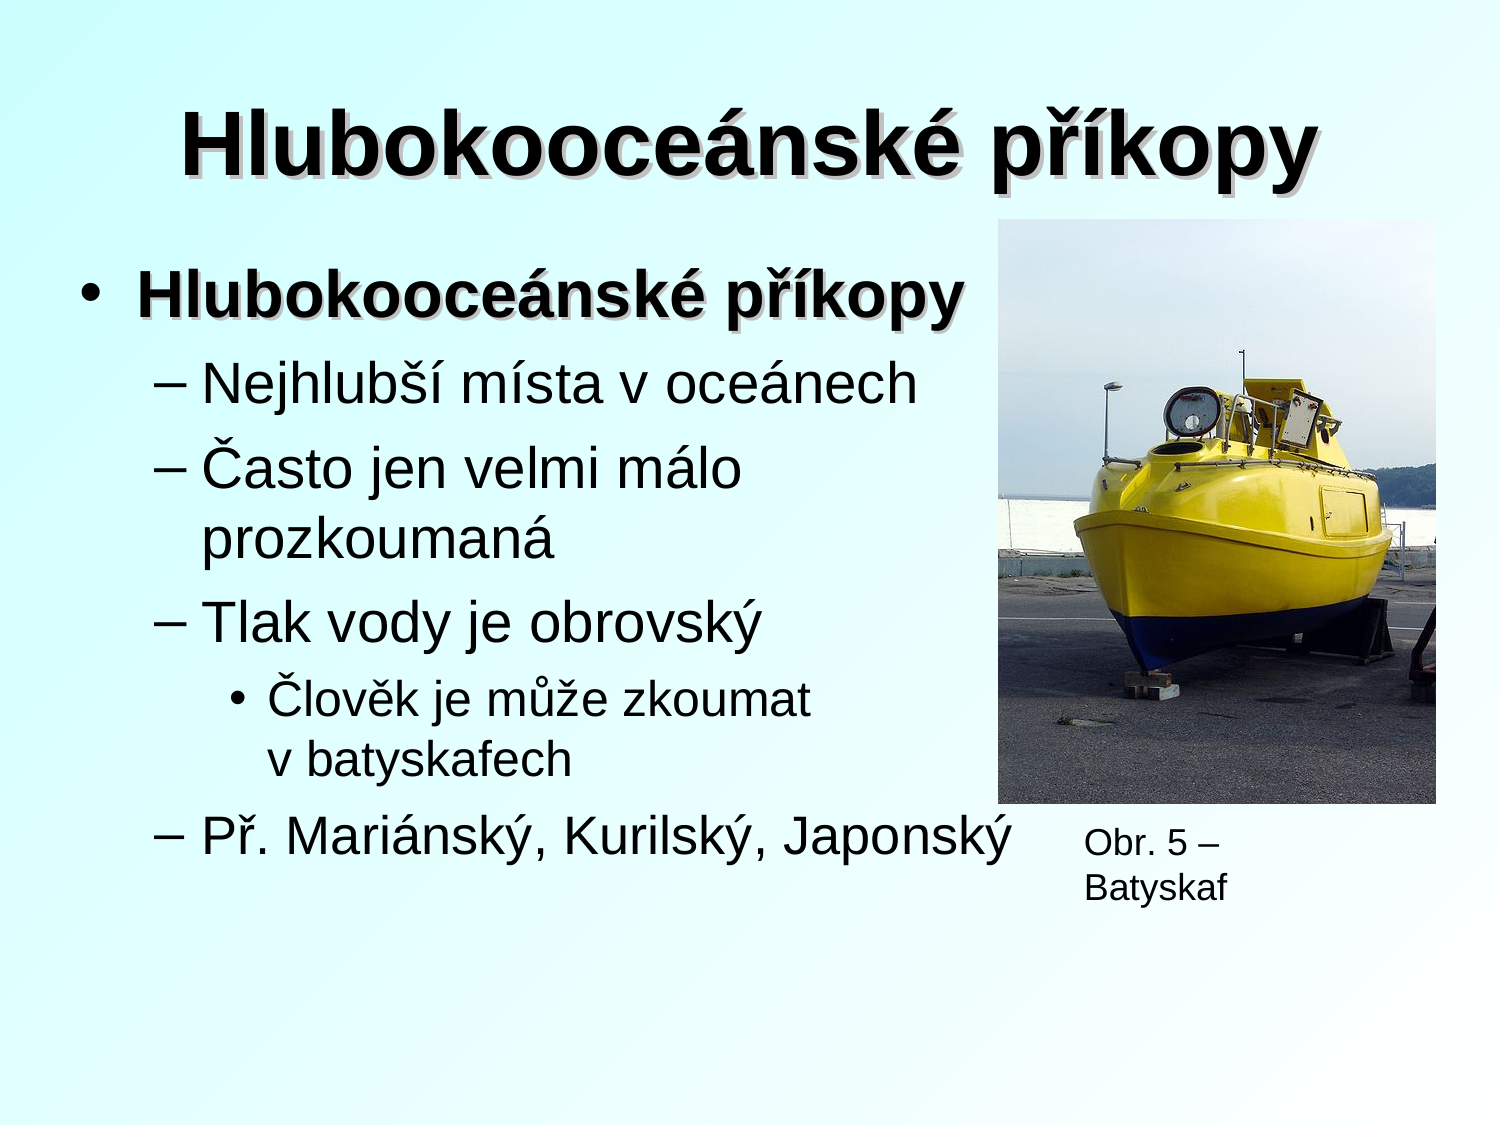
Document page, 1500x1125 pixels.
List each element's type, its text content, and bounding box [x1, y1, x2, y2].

list Hlubokooceánské příkopy Nejhlubší místa v oceánech Často jen velmi málo prozkoumaná Tlak vody je obrovský Člověk je může zkoumat v batyskafech Př. Mariánský, Kurilský, Japonský [64, 243, 1071, 946]
picture [998, 219, 1436, 804]
title Hlubokooceánské příkopy [75, 45, 1426, 233]
text_box Obr. 5 – Batyskaf [1068, 810, 1388, 917]
